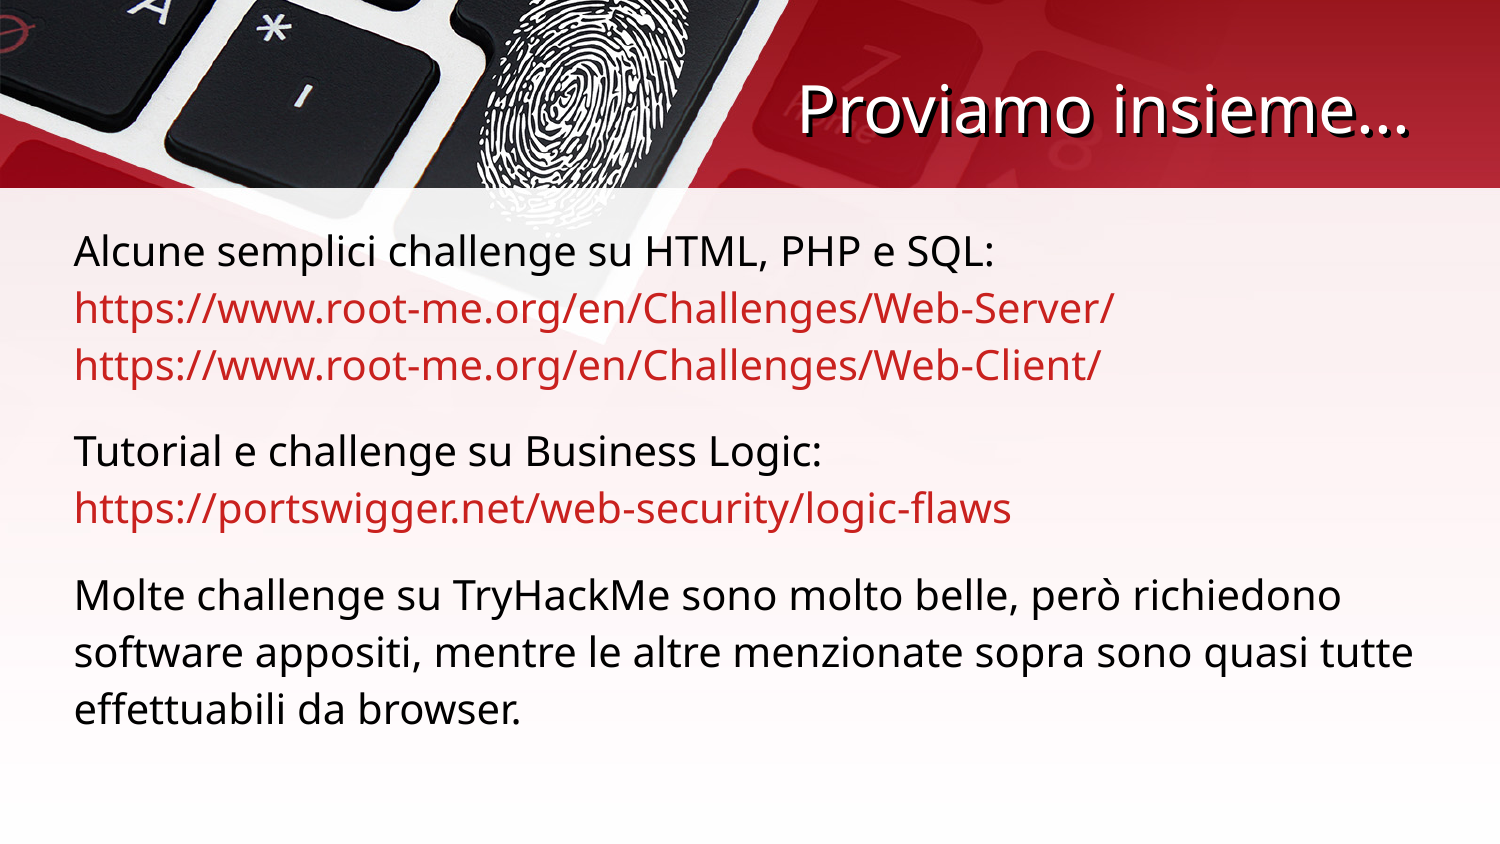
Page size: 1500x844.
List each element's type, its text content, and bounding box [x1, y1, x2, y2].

title Proviamo insieme... [73, 46, 1427, 168]
list Alcune semplici challenge su HTML, PHP e SQL:https://www.root-me.org/en/Challenges/Web-Server/ https://www.root-me.org/en/Challenges/Web-Client/ Tutorial e challenge su Business Logic: https://portswigger.net/web-security/logic-flaws Molte challenge su TryHackMe sono molto belle, però richiedono software appositi, mentre le altre menzionate sopra sono quasi tutte effettuabili da browser. [73, 221, 1418, 789]
picture [0, 0, 1500, 844]
